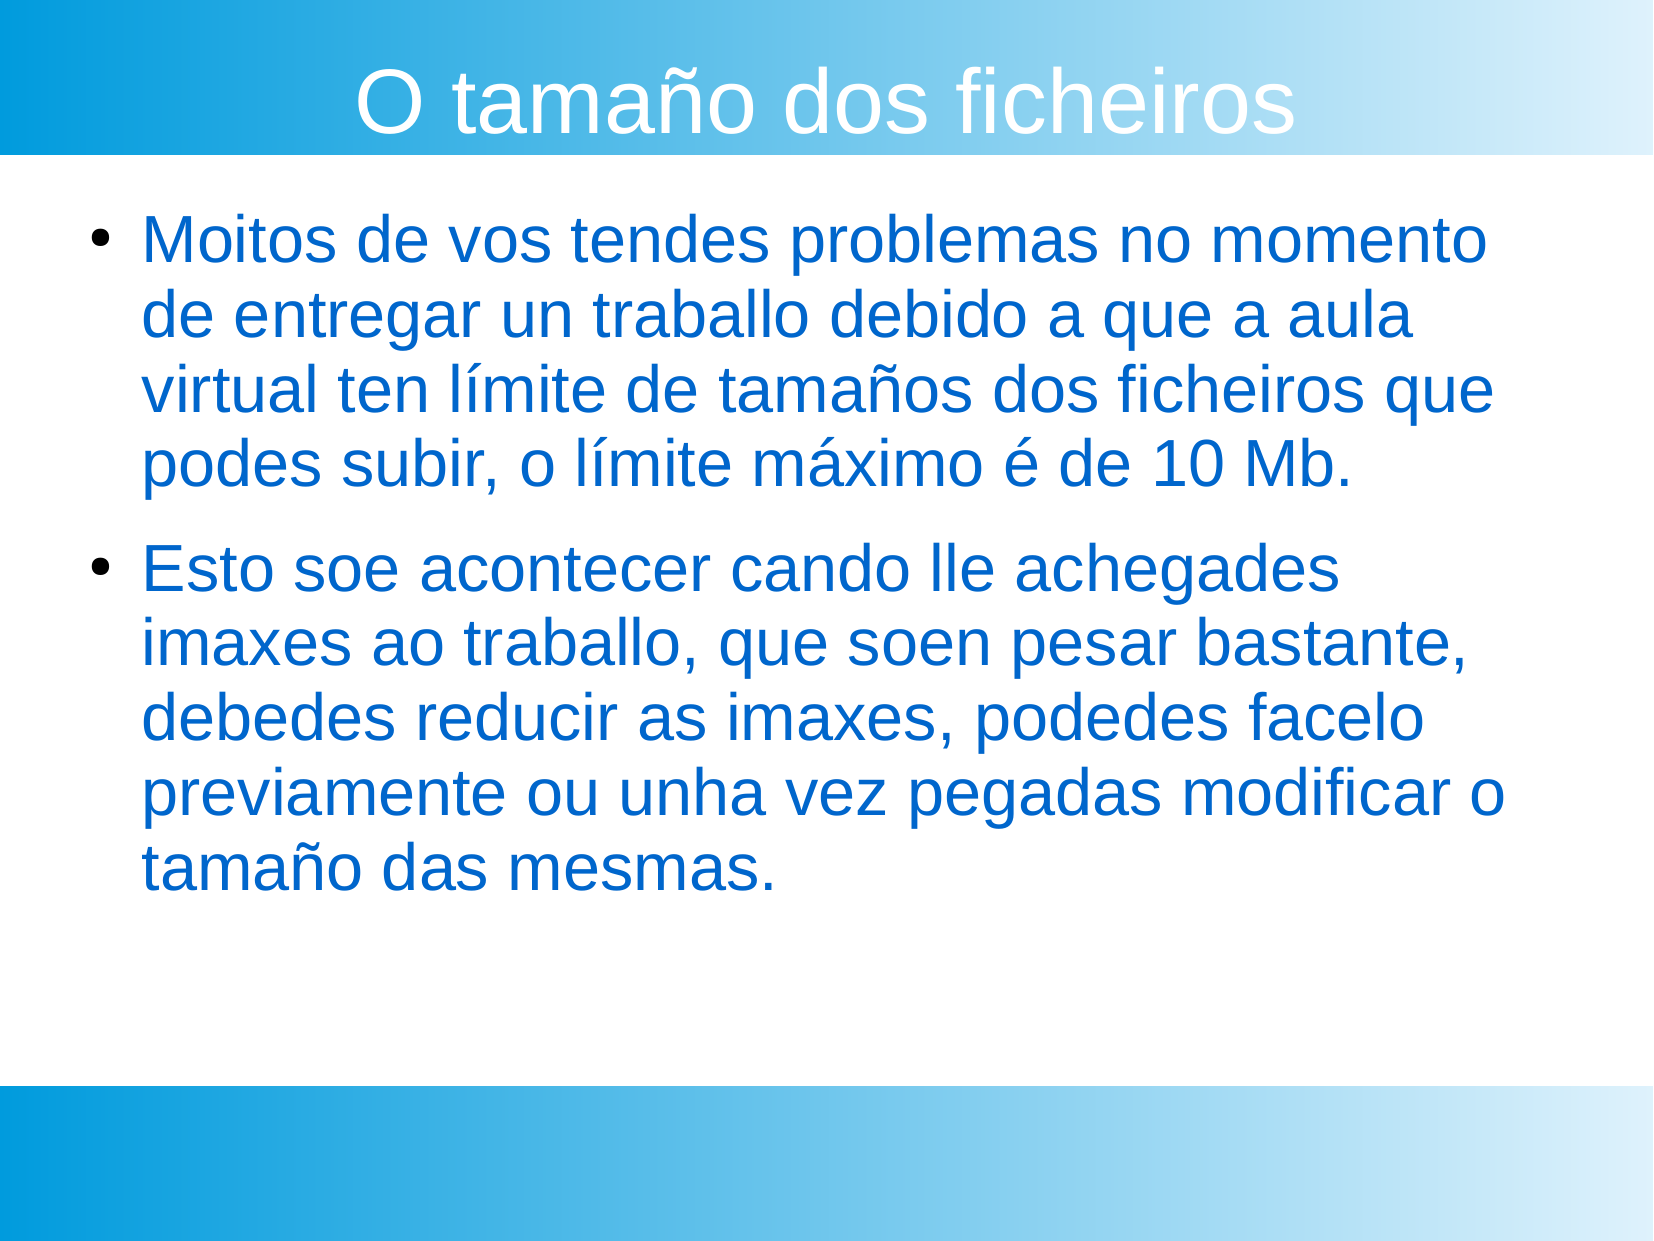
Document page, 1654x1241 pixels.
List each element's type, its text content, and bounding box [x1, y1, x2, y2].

title O tamaño dos ficheiros [82, 49, 1571, 155]
list Moitos de vos tendes problemas no momento de entregar un traballo debido a que a aula virtual ten límite de tamaños dos ficheiros que podes subir, o límite máximo é de 10 Mb. Esto soe acontecer cando lle achegades imaxes ao traballo, que soen pesar bastante, debedes reducir as imaxes, podedes facelo previamente ou unha vez pegadas modificar o tamaño das mesmas. [70, 202, 1559, 922]
